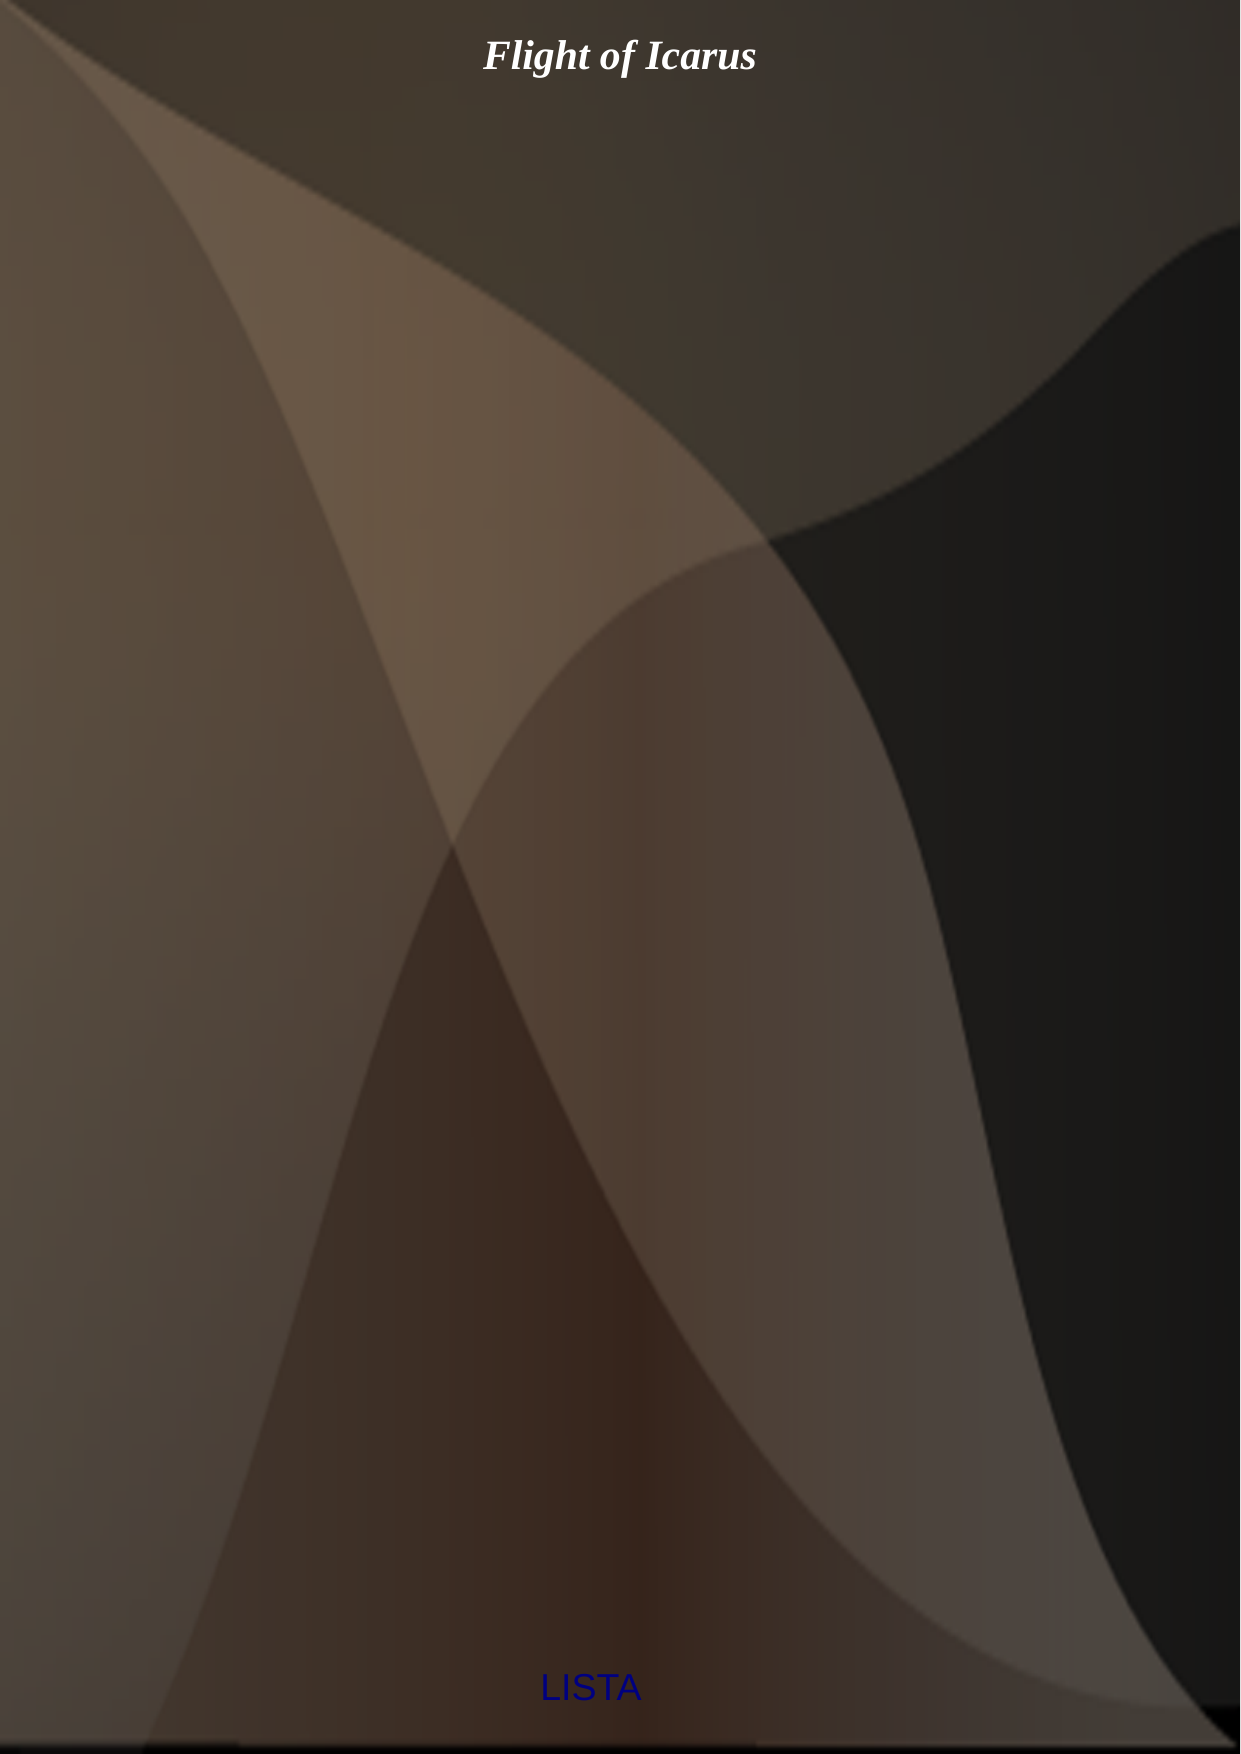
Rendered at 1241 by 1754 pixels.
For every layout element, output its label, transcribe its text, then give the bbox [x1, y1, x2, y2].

picture [0, 0, 1241, 1754]
title Flight of Icarus [88, 23, 1152, 88]
text_box LISTA [525, 1659, 657, 1717]
